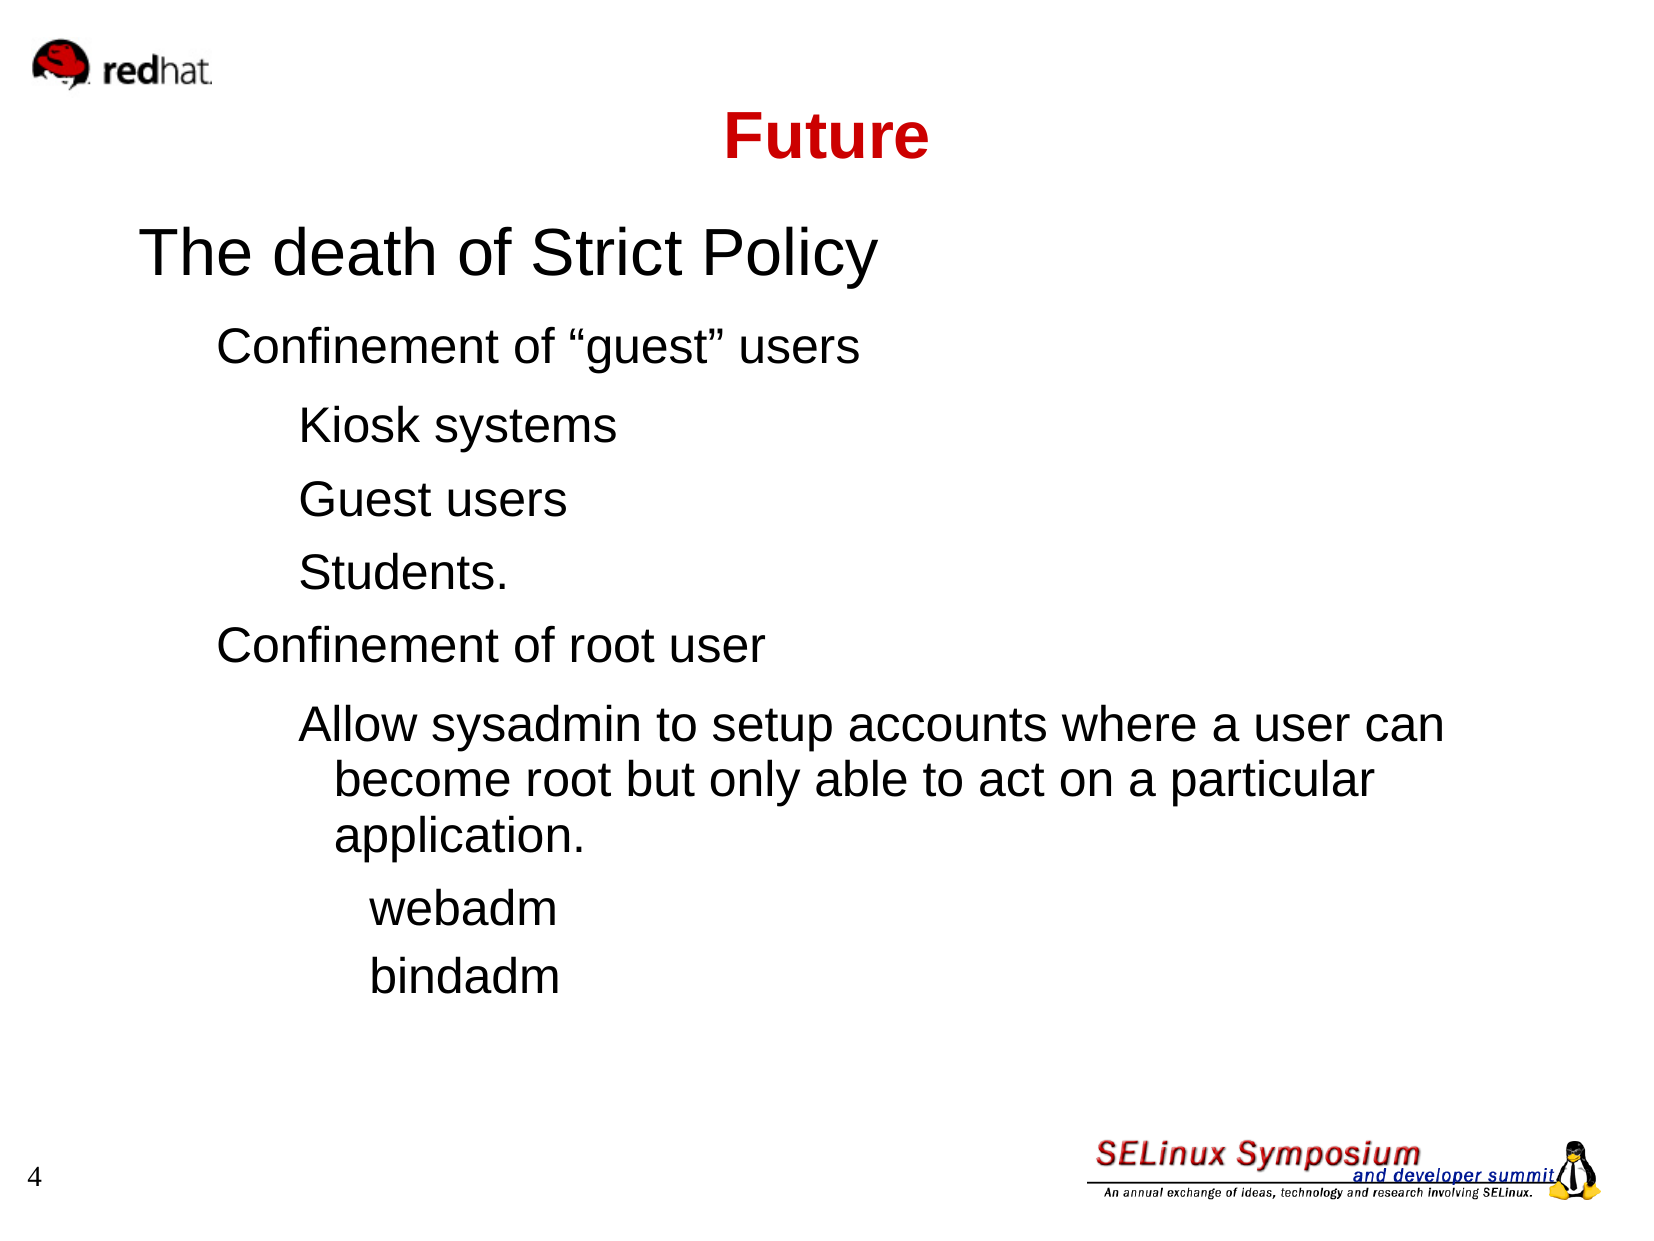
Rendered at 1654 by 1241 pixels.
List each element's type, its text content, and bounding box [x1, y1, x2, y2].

list The death of Strict Policy Confinement of “guest” users Kiosk systems Guest users Students. Confinement of root user Allow sysadmin to setup accounts where a user can become root but only able to act on a particular application. webadm bindadm [121, 214, 1534, 1213]
picture [1534, 1135, 1613, 1200]
picture [31, 37, 212, 98]
title Future [121, 55, 1534, 214]
